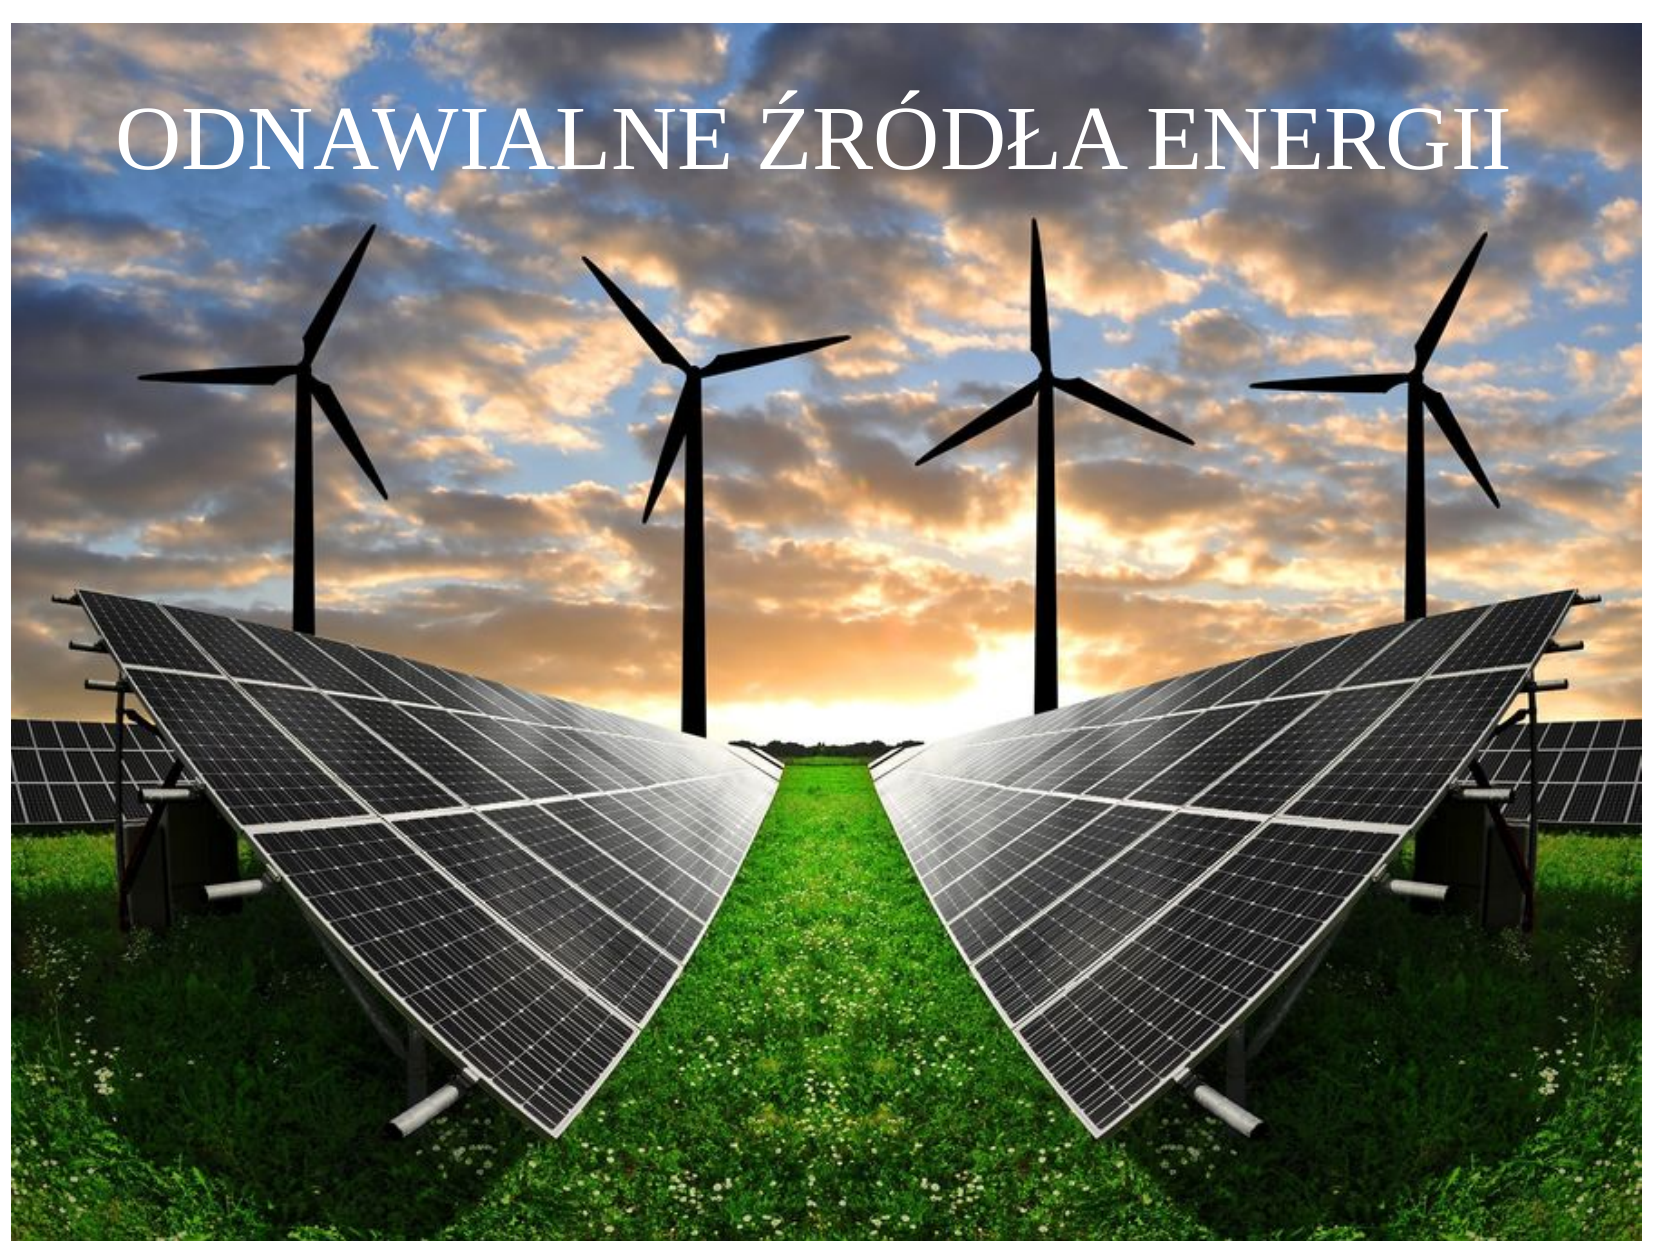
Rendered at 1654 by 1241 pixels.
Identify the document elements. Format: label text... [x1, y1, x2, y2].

picture [11, 23, 1642, 1241]
title ODNAWIALNE ŹRÓDŁA ENERGII [70, 29, 1559, 237]
